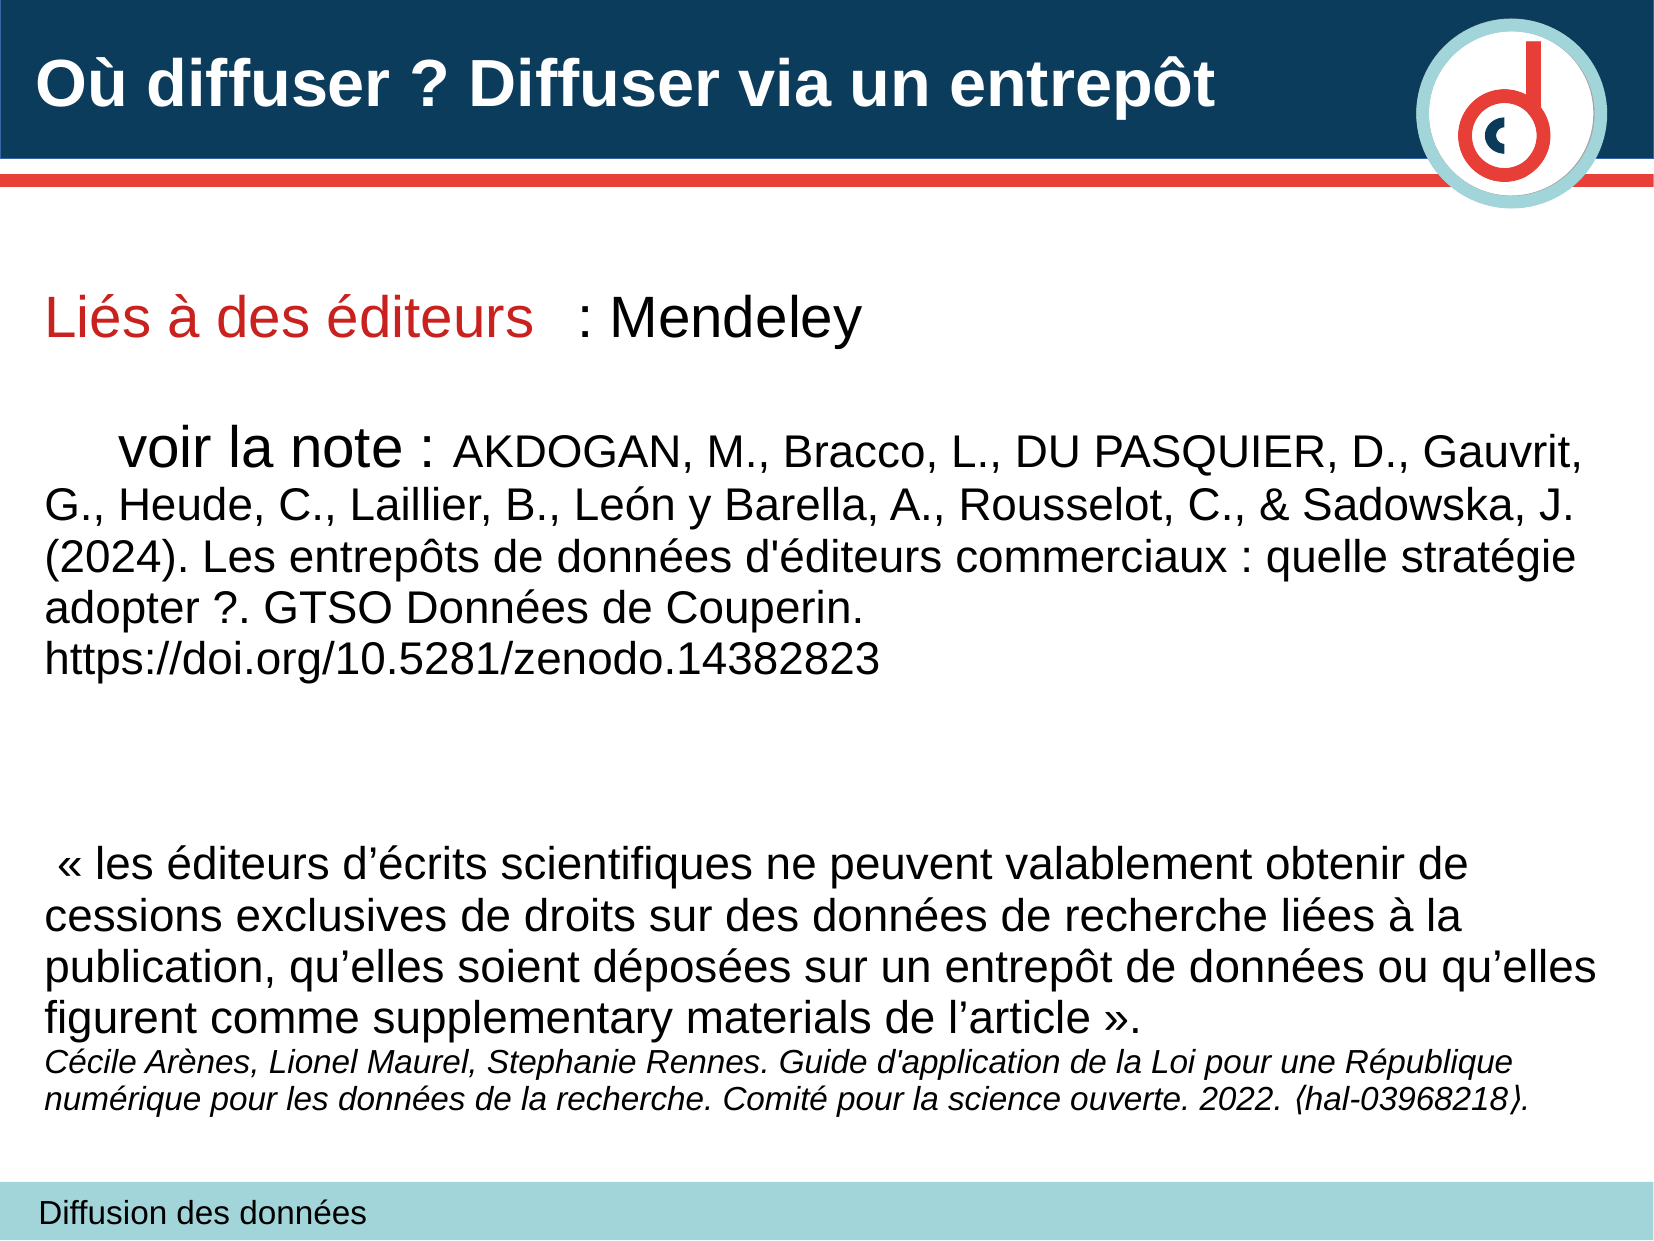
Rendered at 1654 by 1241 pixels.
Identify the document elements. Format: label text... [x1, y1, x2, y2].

title Où diffuser ? Diffuser via un entrepôt [35, 11, 1430, 159]
text_box Diffusion des données [23, 1187, 621, 1241]
text_box Liés à des éditeurs : Mendeley voir la note : AKDOGAN, M., Bracco, L., DU PASQUIER, D., Gauvrit, G., Heude, C., Laillier, B., León y Barella, A., Rousselot, C., & Sadowska, J. (2024). Les entrepôts de données d'éditeurs commerciaux : quelle stratégie adopter ?. GTSO Données de Couperin. https://doi.org/10.5281/zenodo.14382823 « les éditeurs d’écrits scientifiques ne peuvent valablement obtenir de cessions exclusives de droits sur des données de recherche liées à la publication, qu’elles soient déposées sur un entrepôt de données ou qu’elles figurent comme supplementary materials de l’article ». Cécile Arènes, Lionel Maurel, Stephanie Rennes. Guide d'application de la Loi pour une République numérique pour les données de la recherche. Comité pour la science ouverte. 2022. ⟨hal-03968218⟩. [29, 211, 1654, 1194]
